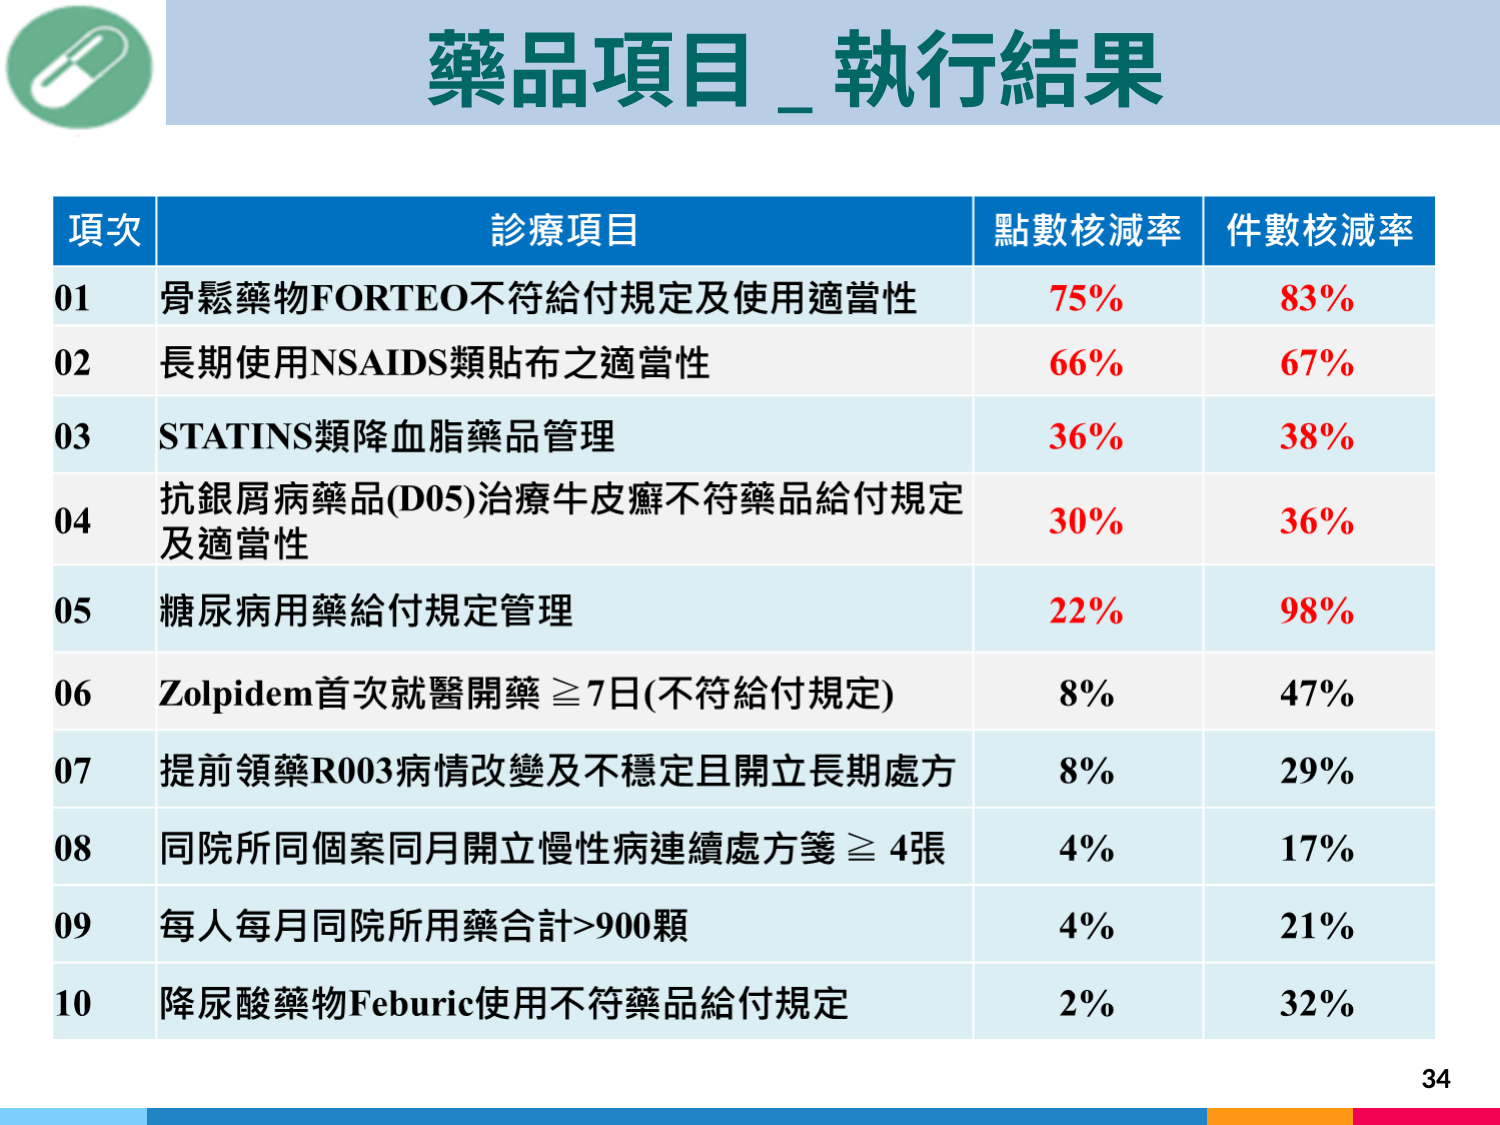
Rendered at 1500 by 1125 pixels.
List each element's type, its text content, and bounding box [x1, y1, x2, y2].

picture [52, 195, 1437, 1049]
text_box <編號> [1391, 1043, 1482, 1113]
picture [0, 0, 166, 137]
text_box 藥品項目_執行結果 [166, 9, 1482, 124]
